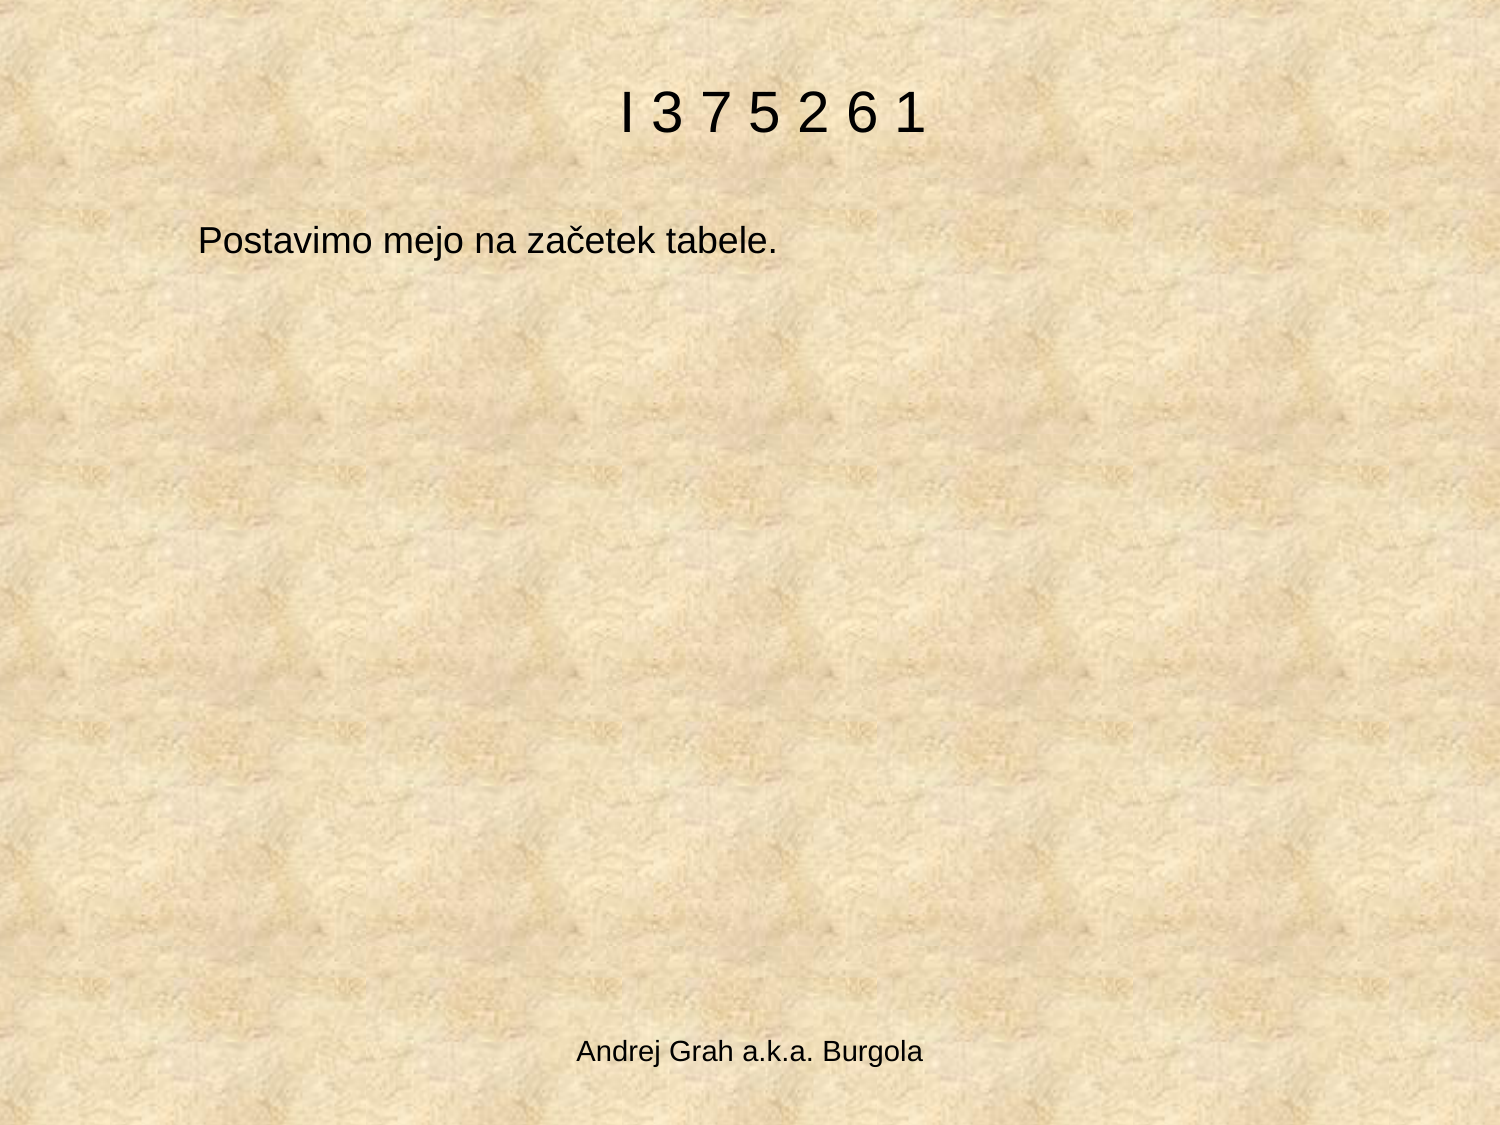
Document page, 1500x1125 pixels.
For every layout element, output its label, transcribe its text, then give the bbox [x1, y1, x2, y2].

text_box Andrej Grah a.k.a. Burgola [512, 1024, 988, 1103]
picture [0, 0, 1500, 1125]
text_box I 3 7 5 2 6 1 [159, 66, 1388, 152]
text_box Postavimo mejo na začetek tabele. [183, 207, 1353, 269]
